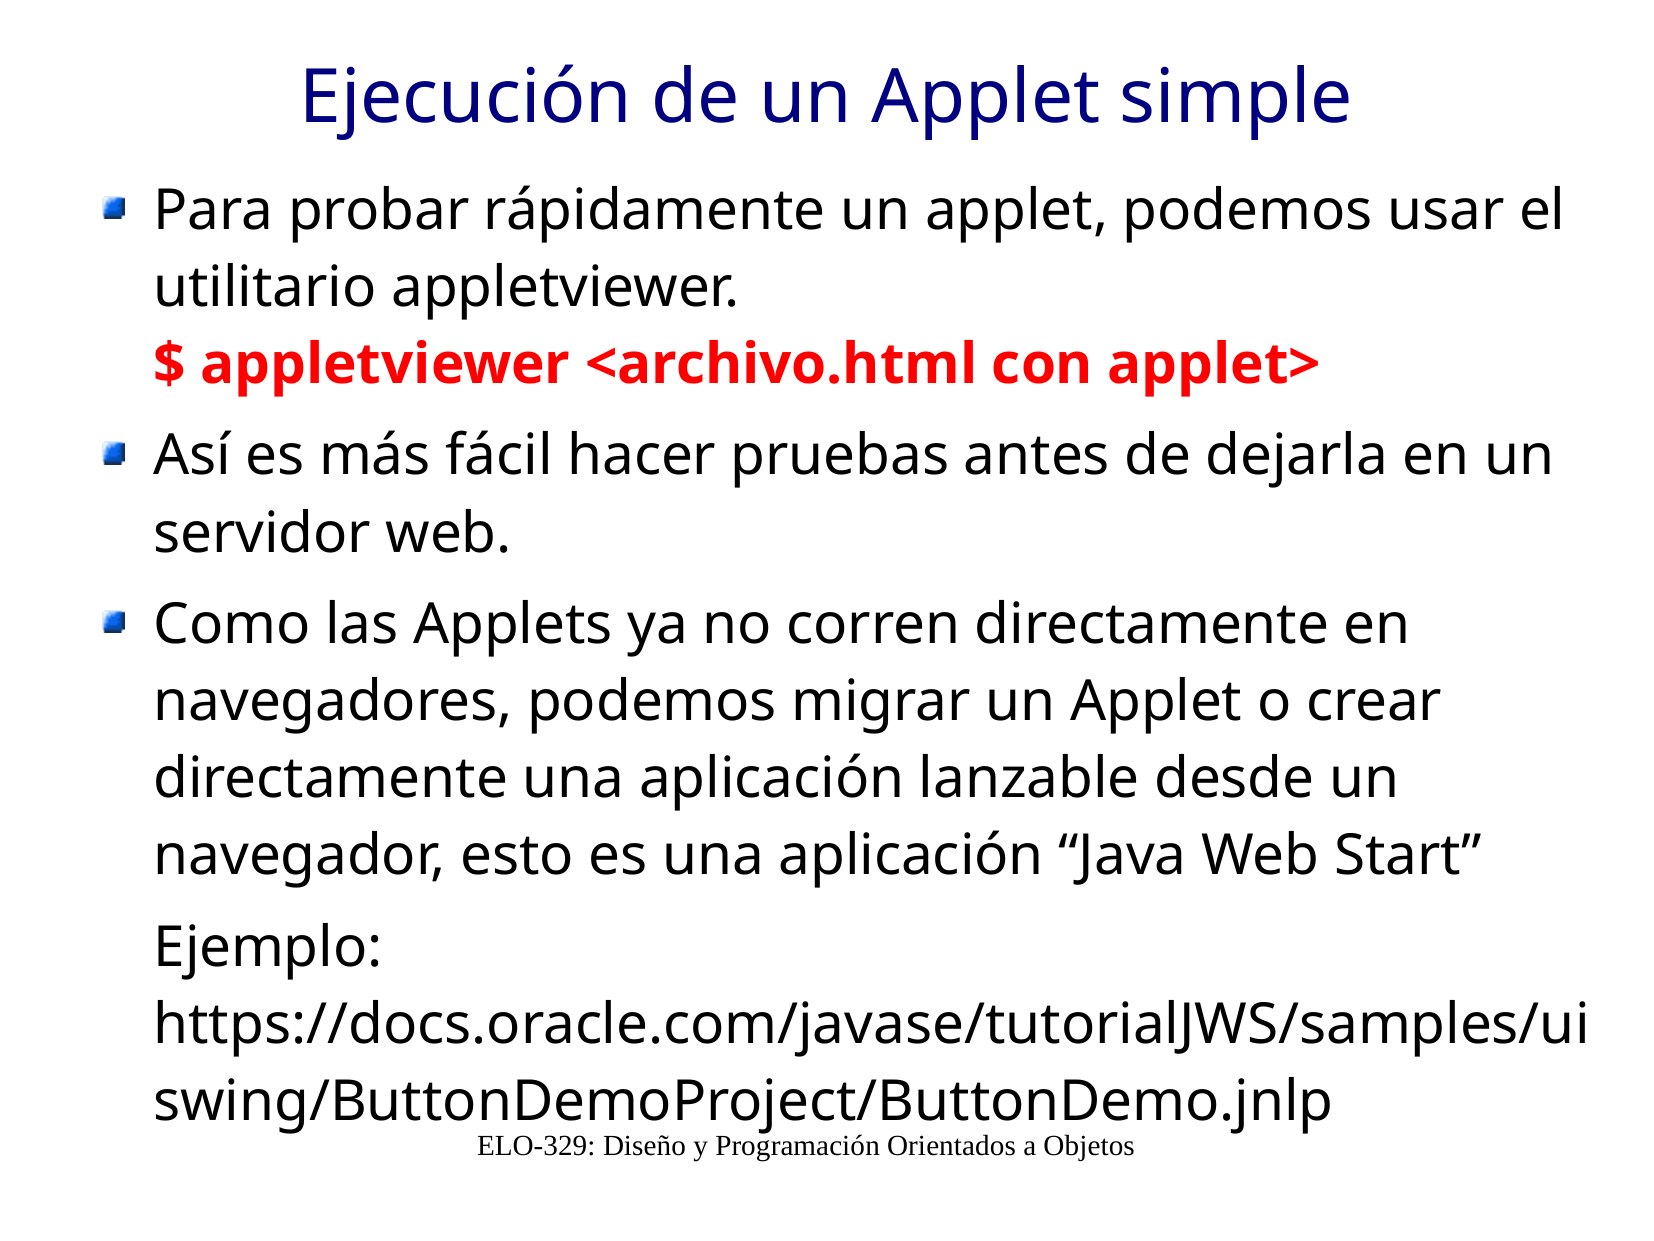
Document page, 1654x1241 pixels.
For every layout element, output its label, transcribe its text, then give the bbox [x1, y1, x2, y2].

title Ejecución de un Applet simple‏ [82, 43, 1571, 145]
list Para probar rápidamente un applet, podemos usar el utilitario appletviewer. $ appletviewer <archivo.html con applet> Así es más fácil hacer pruebas antes de dejarla en un servidor web. Como las Applets ya no corren directamente en navegadores, podemos migrar un Applet o crear directamente una aplicación lanzable desde un navegador, esto es una aplicación “Java Web Start” Ejemplo: https://docs.oracle.com/javase/tutorialJWS/samples/uiswing/ButtonDemoProject/ButtonDemo.jnlp [81, 169, 1612, 1138]
